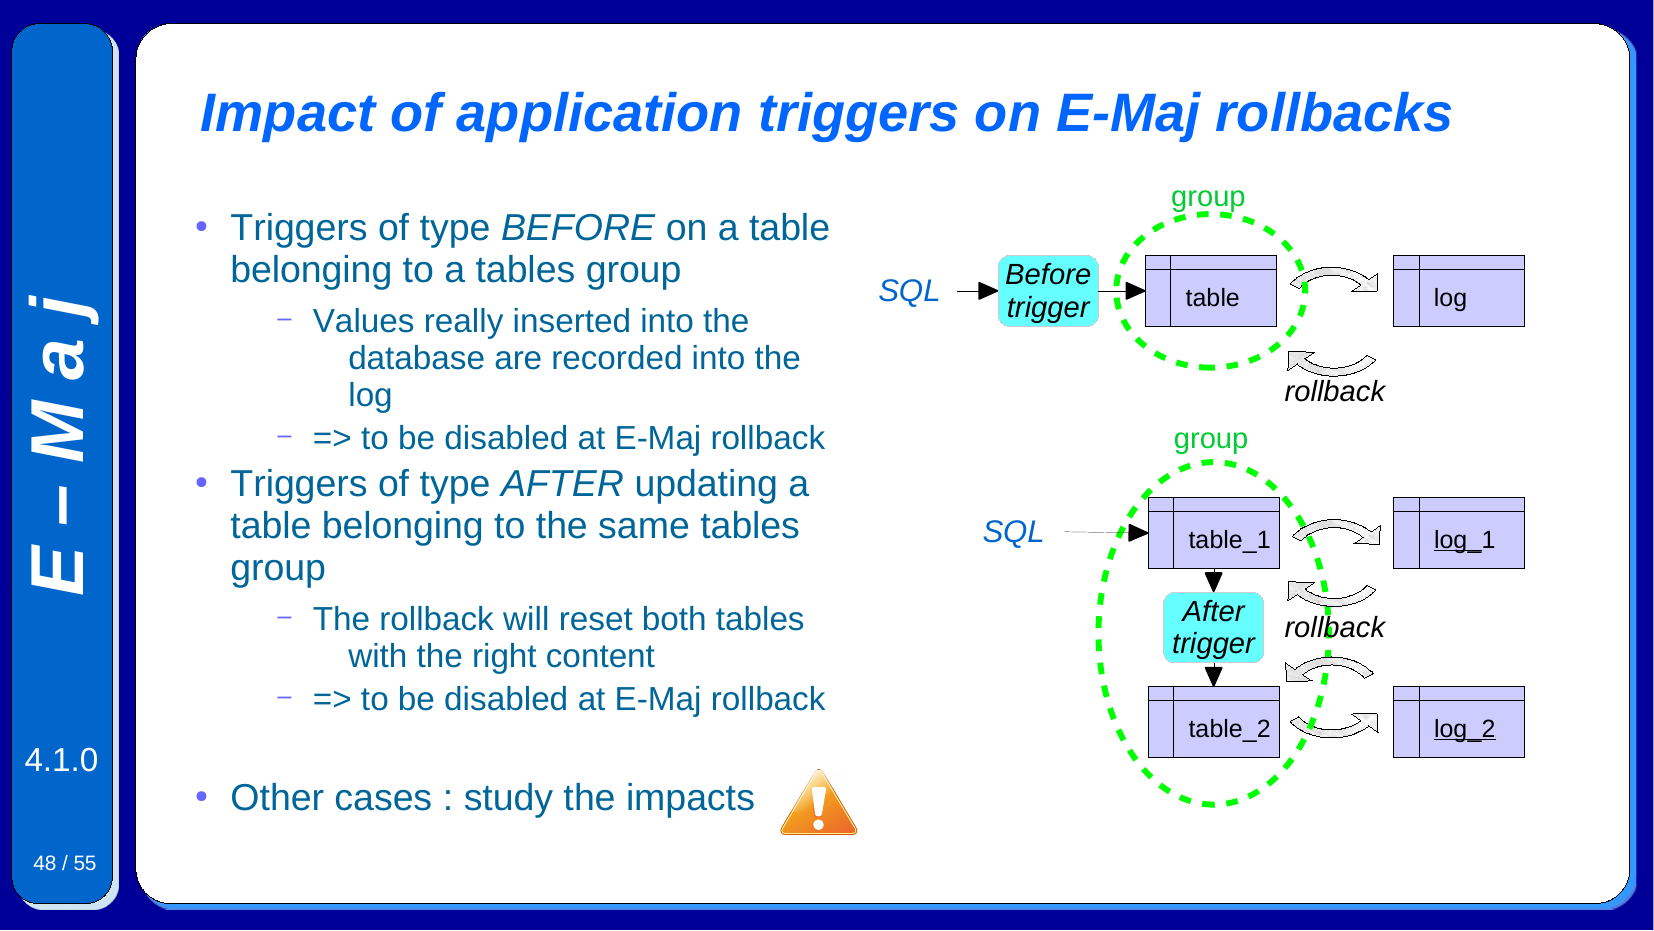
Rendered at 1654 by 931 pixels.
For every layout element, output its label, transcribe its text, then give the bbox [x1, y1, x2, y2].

text_box [1288, 351, 1324, 367]
text_box table [1145, 255, 1277, 327]
text_box rollback [1269, 367, 1401, 416]
picture [767, 753, 871, 857]
text_box log_1 [1393, 497, 1525, 569]
text_box log [1393, 255, 1525, 327]
text_box table_1 [1148, 497, 1280, 569]
text_box [1344, 355, 1376, 367]
text_box group [1159, 414, 1264, 463]
text_box [1287, 581, 1376, 603]
text_box [1290, 713, 1379, 738]
text_box [1292, 519, 1381, 545]
text_box group [1156, 172, 1261, 221]
text_box log_2 [1393, 686, 1525, 758]
list Triggers of type BEFORE on a table belonging to a tables group Values really inserted into the database are recorded into the log => to be disabled at E-Maj rollback Triggers of type AFTER updating a table belonging to the same tables group The rollback will reset both tables with the right content => to be disabled at E-Maj rollback Other cases : study the impacts [177, 206, 851, 840]
text_box [1290, 267, 1378, 292]
text_box After trigger [1163, 592, 1264, 663]
title Impact of application triggers on E-Maj rollbacks [200, 34, 1575, 191]
text_box SQL [862, 266, 957, 316]
text_box rollback [1269, 603, 1401, 652]
text_box table_2 [1148, 686, 1280, 758]
text_box SQL [962, 507, 1065, 557]
text_box Before trigger [998, 255, 1099, 327]
text_box [1285, 656, 1374, 682]
